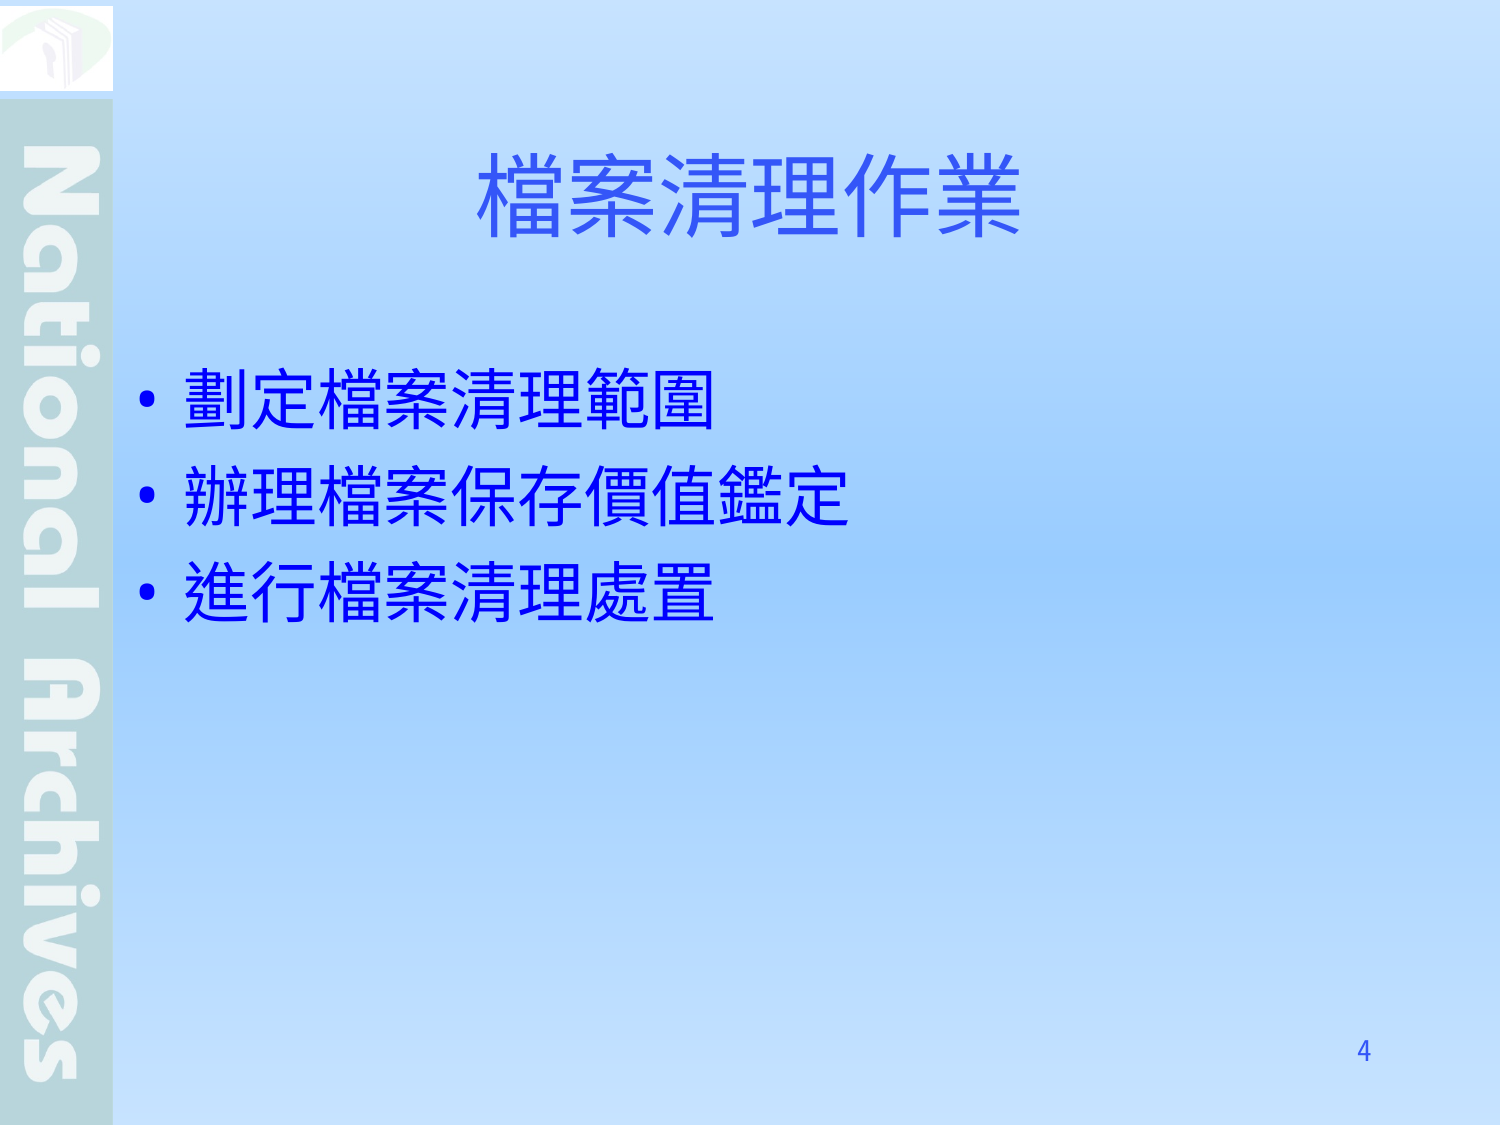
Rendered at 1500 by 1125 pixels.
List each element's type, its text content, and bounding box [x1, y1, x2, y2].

list 劃定檔案清理範圍 辦理檔案保存價值鑑定 進行檔案清理處置 [112, 350, 1388, 1026]
title 檔案清理作業 [112, 99, 1388, 288]
text_box <編號> [1074, 1026, 1388, 1101]
picture [0, 99, 113, 1125]
picture [0, 6, 113, 91]
